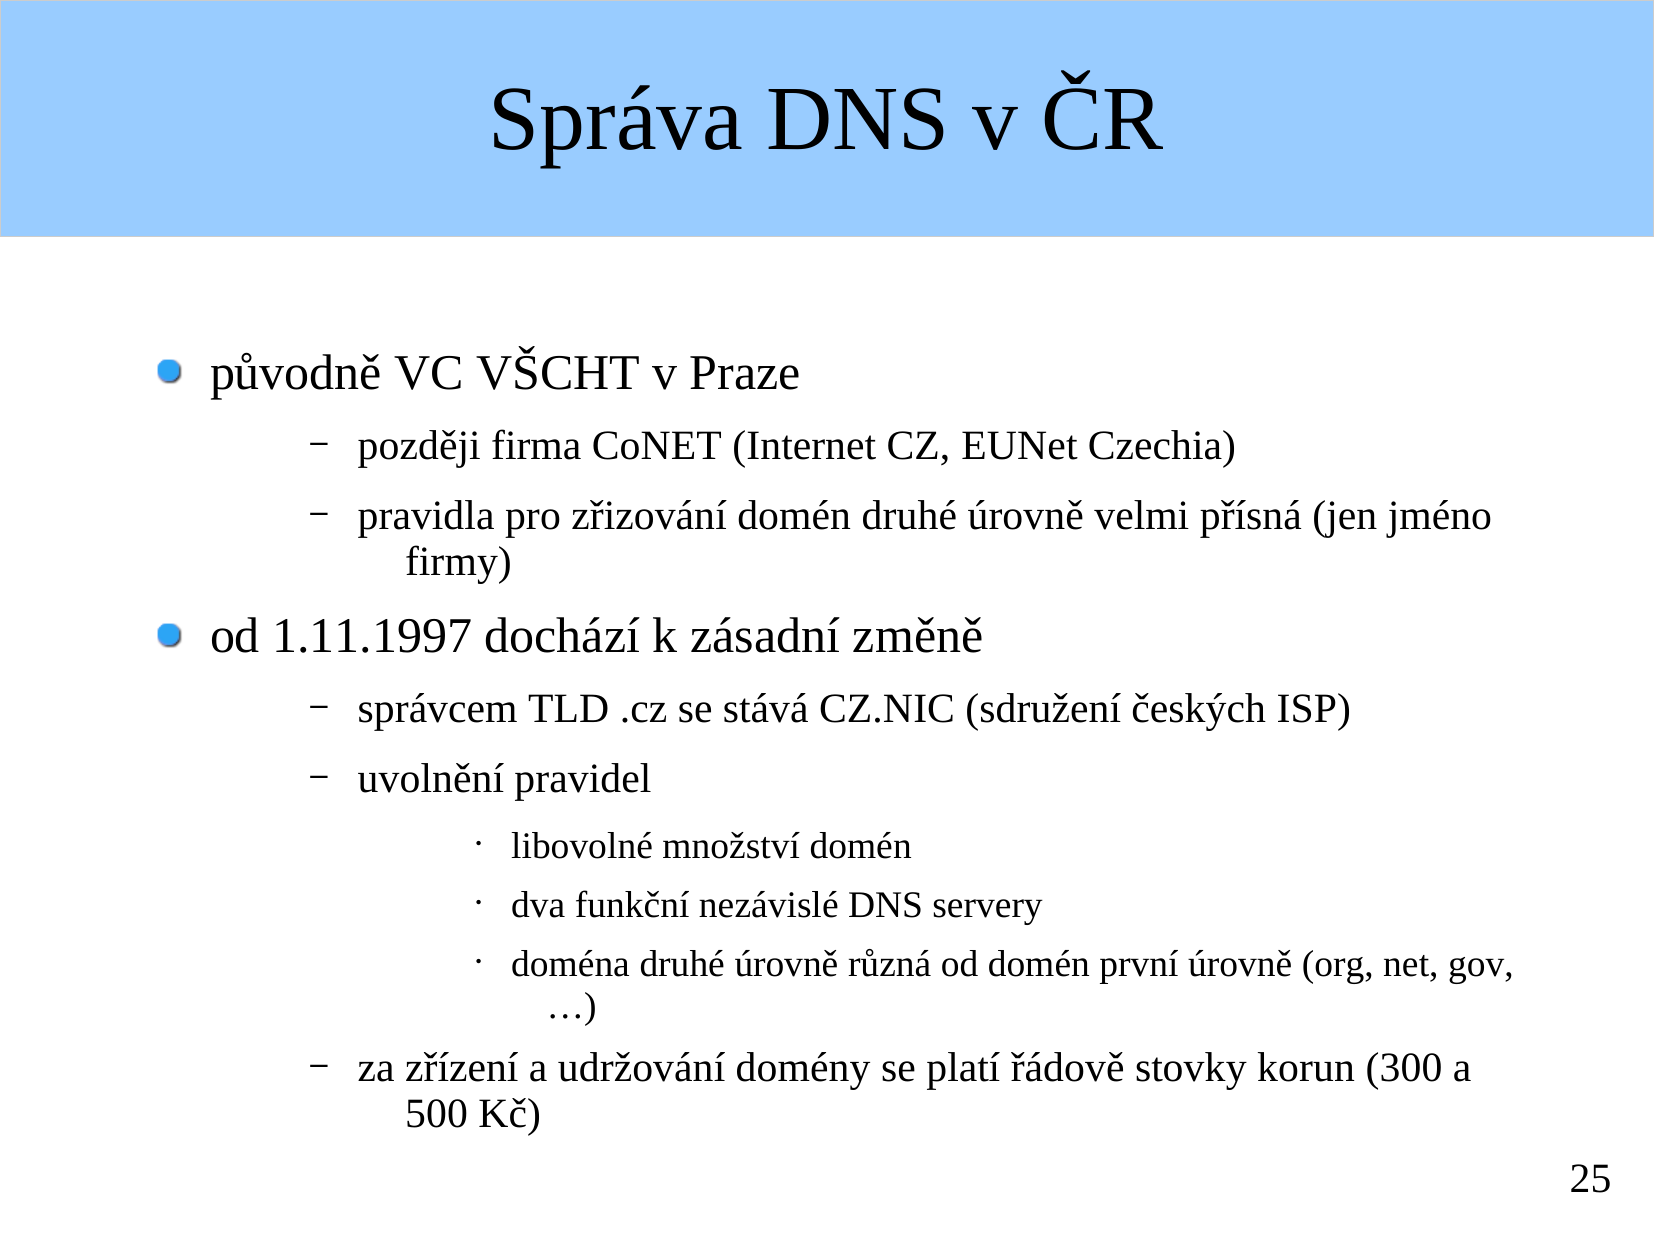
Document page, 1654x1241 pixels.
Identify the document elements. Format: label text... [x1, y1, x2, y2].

list původně VC VŠCHT v Praze později firma CoNET (Internet CZ, EUNet Czechia) pravidla pro zřizování domén druhé úrovně velmi přísná (jen jméno firmy) od 1.11.1997 dochází k zásadní změně správcem TLD .cz se stává CZ.NIC (sdružení českých ISP) uvolnění pravidel libovolné množství domén dva funkční nezávislé DNS servery doména druhé úrovně různá od domén první úrovně (org, net, gov, …) za zřízení a udržování domény se platí řádově stovky korun (300 a 500 Kč) [121, 344, 1534, 1179]
title Správa DNS v ČR [0, 0, 1654, 237]
